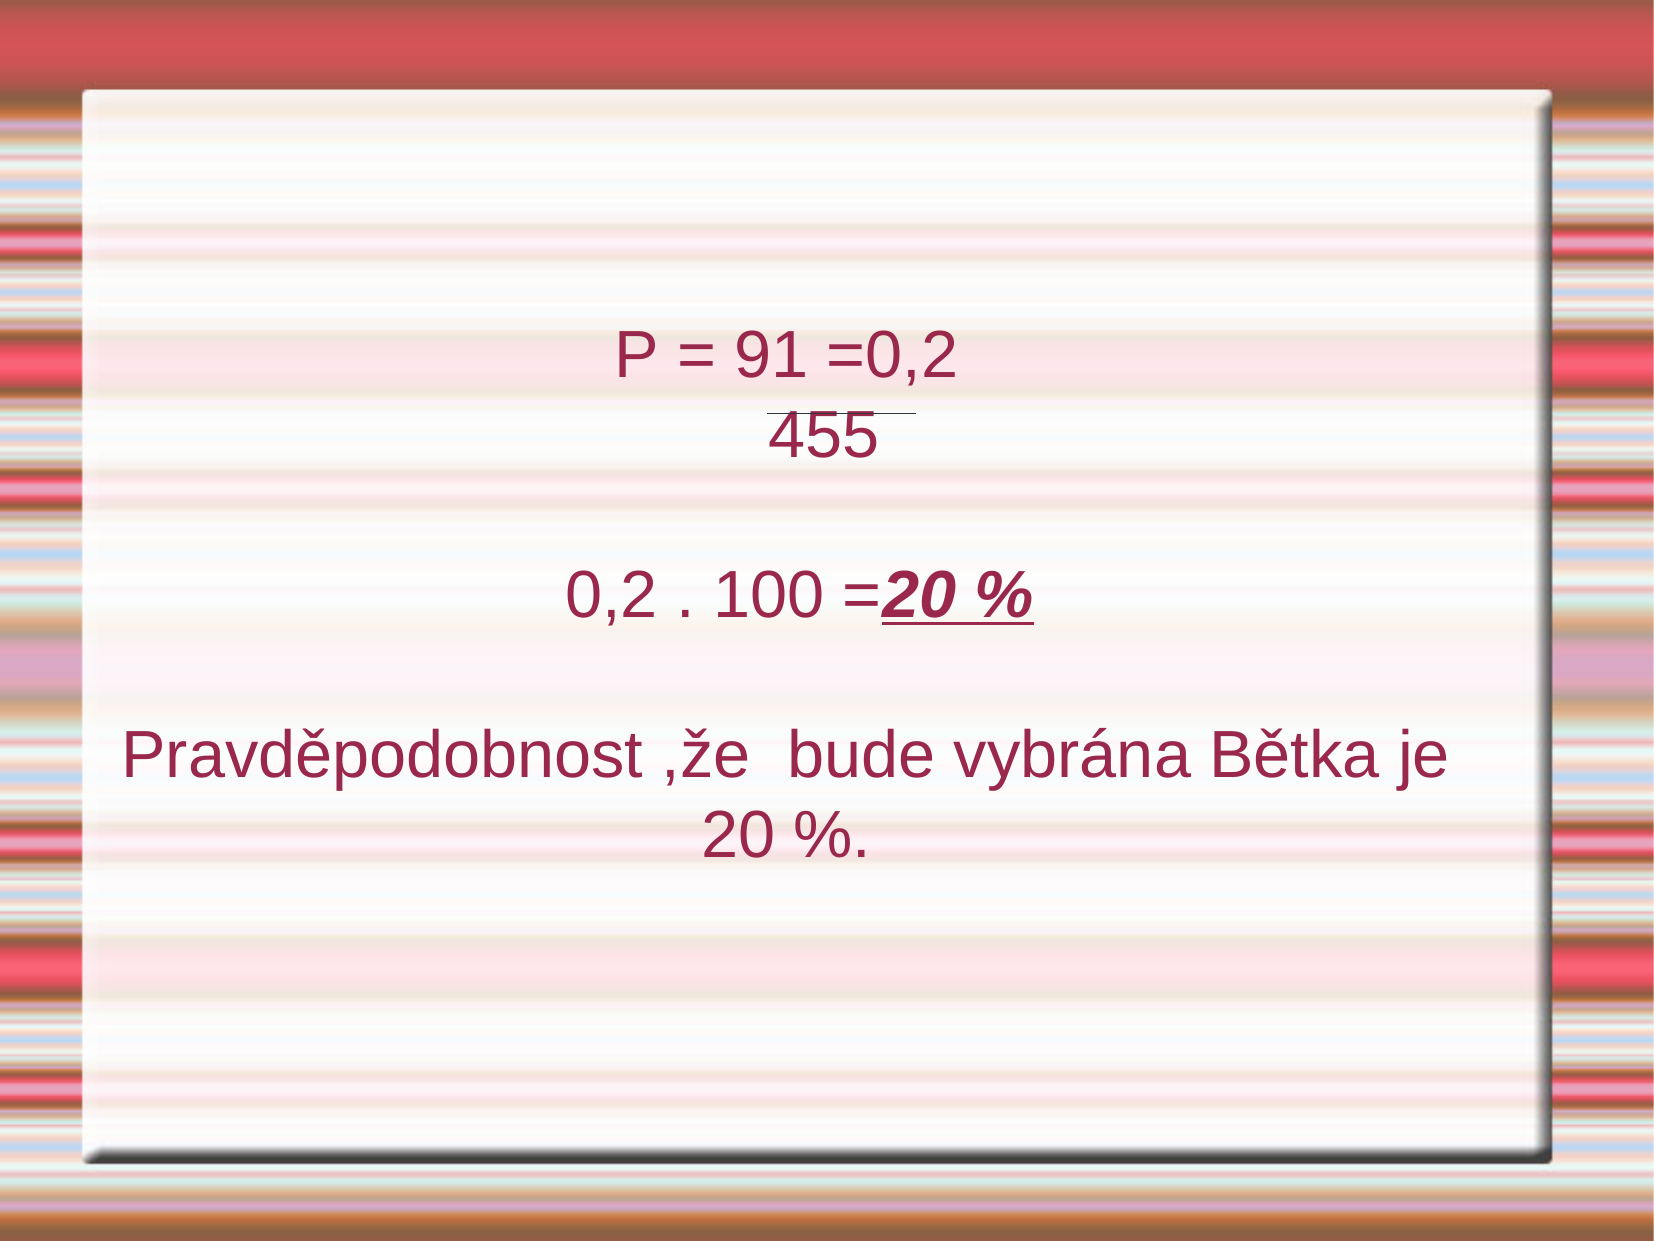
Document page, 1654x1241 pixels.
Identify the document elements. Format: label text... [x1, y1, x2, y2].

subtitle P = 91 =0,2 455 0,2 . 100 =20 % Pravděpodobnost ,že bude vybrána Bětka je 20 %. [121, 57, 1534, 1125]
